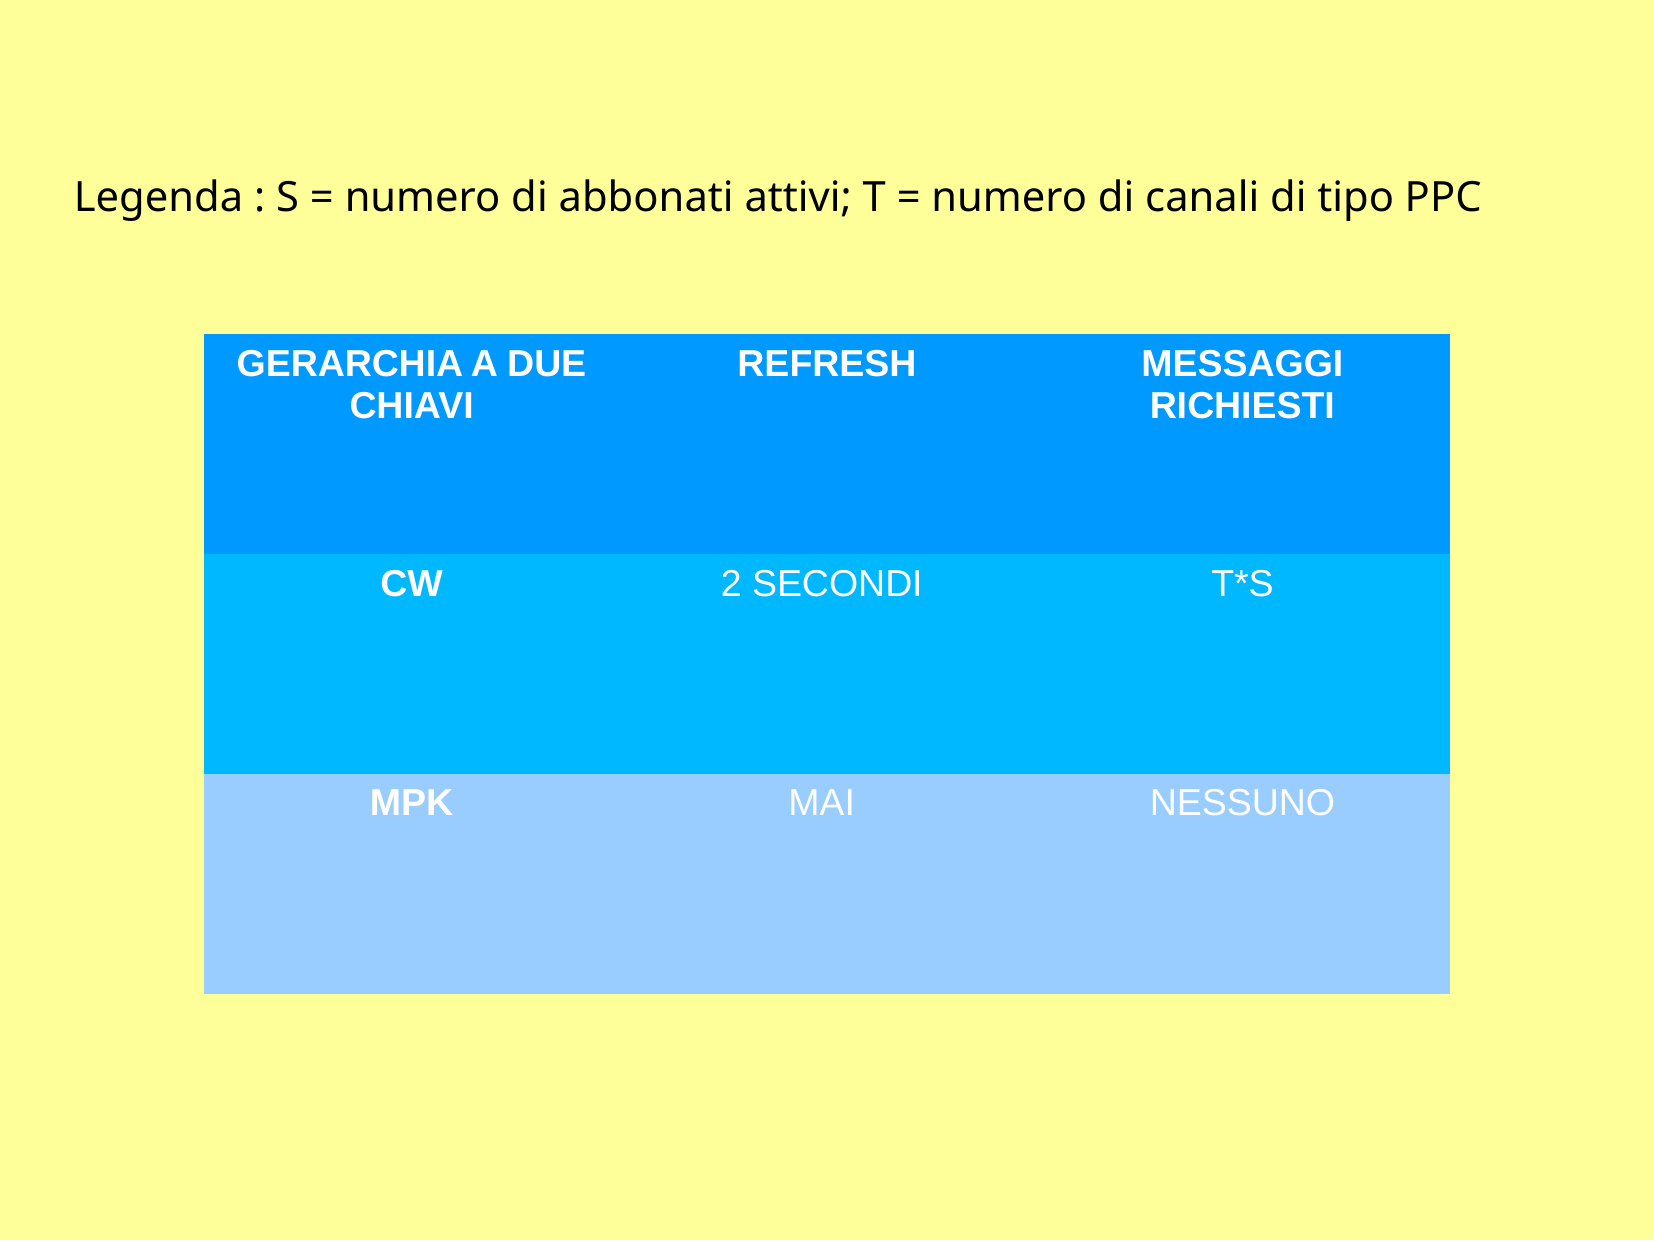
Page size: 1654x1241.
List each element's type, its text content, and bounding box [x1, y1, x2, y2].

table_header MESSAGGI RICHIESTI [1035, 334, 1450, 554]
table_cell CW [204, 554, 619, 774]
table_cell 2 SECONDI [619, 554, 1035, 774]
table_cell MAI [619, 774, 1035, 994]
table_cell MPK [204, 774, 619, 994]
table_cell NESSUNO [1035, 774, 1450, 994]
table_header GERARCHIA A DUE CHIAVI [204, 334, 619, 554]
table_cell T*S [1035, 554, 1450, 774]
text_box Legenda : S = numero di abbonati attivi; T = numero di canali di tipo PPC [59, 159, 1625, 237]
table_header REFRESH [619, 334, 1035, 554]
